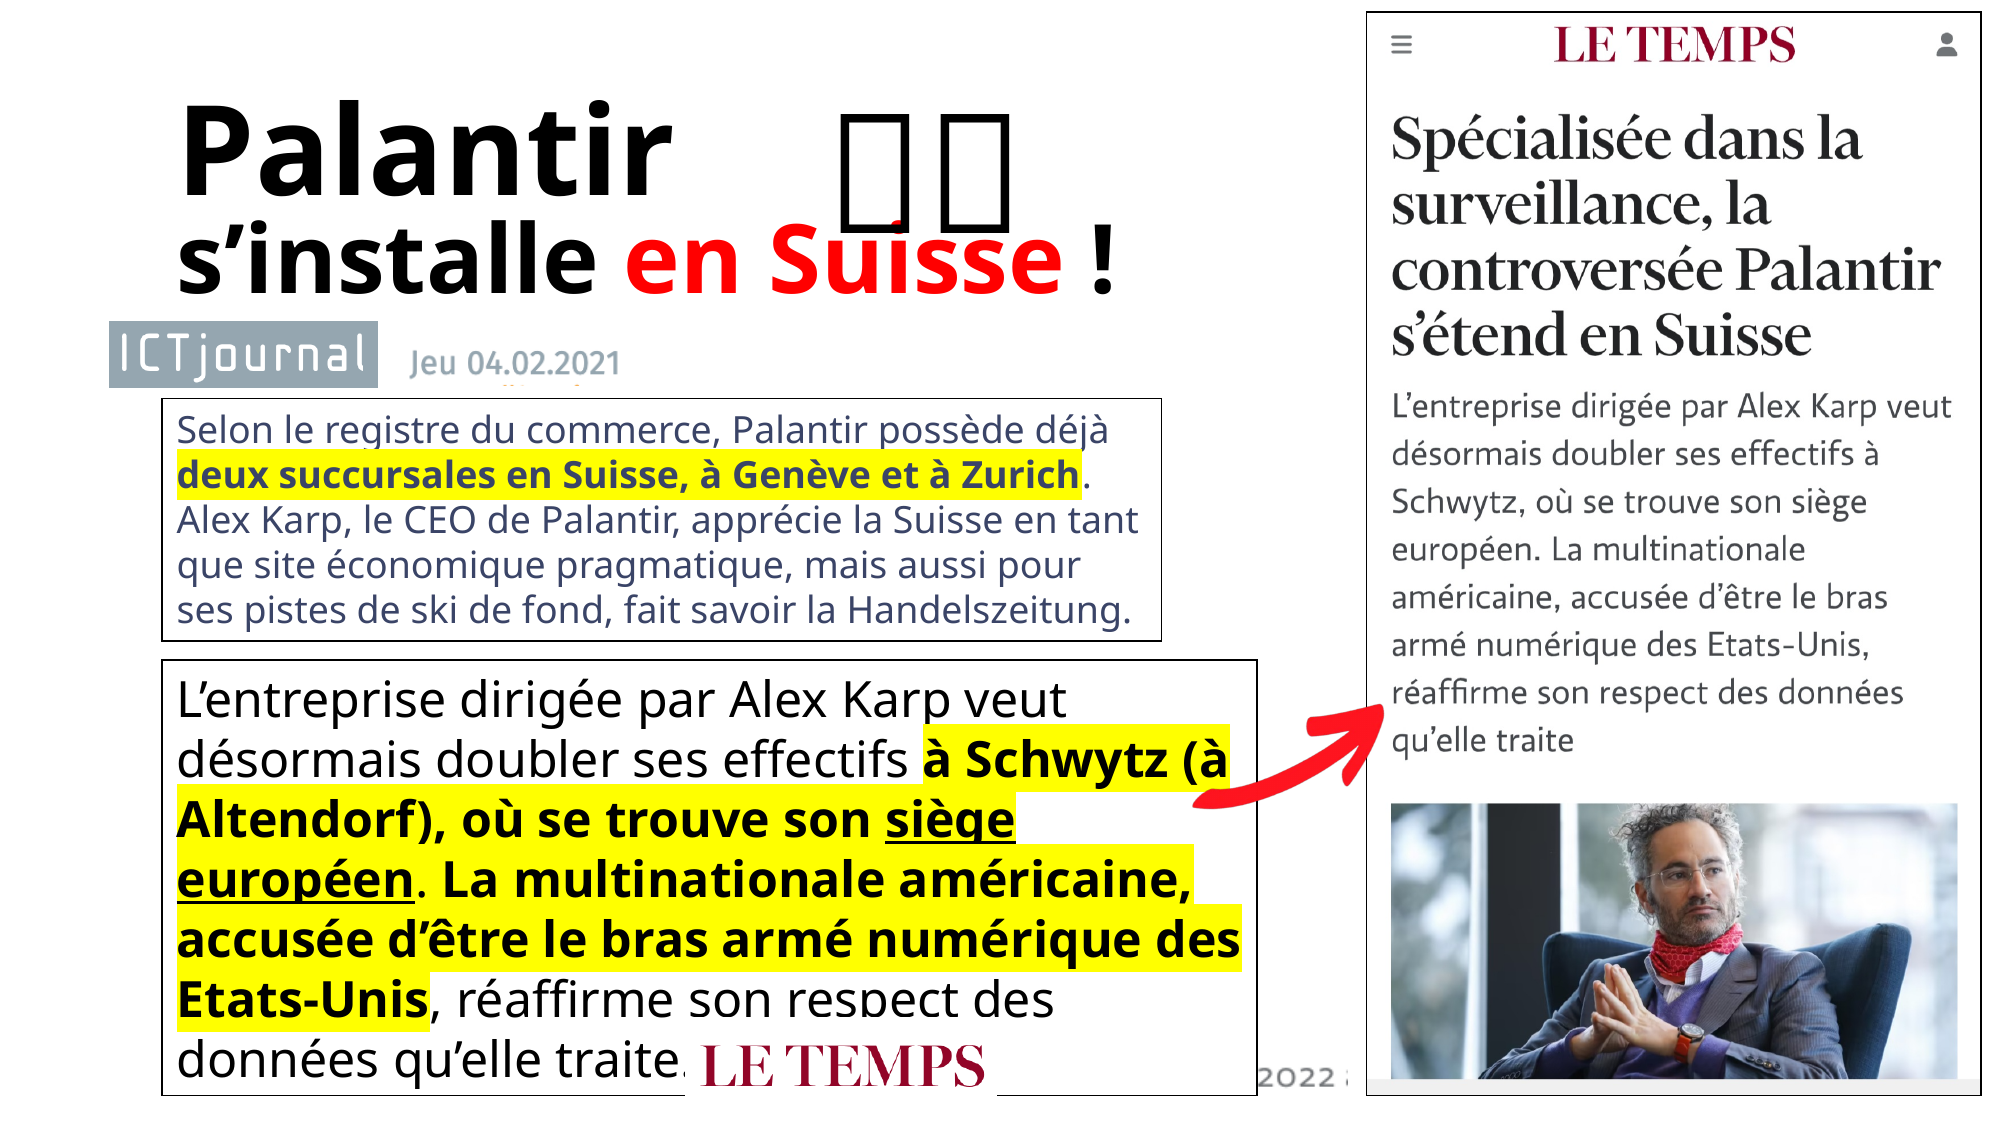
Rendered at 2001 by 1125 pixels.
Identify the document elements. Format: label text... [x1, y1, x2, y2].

picture [1084, 12, 1981, 1095]
picture [109, 321, 378, 388]
text_box Selon le registre du commerce, Palantir possède déjà deux succursales en Suisse, à Genève et à Zurich. Alex Karp, le CEO de Palantir, apprécie la Suisse en tant que site économique pragmatique, mais aussi pour ses pistes de ski de fond, fait savoir la Handelszeitung. [161, 398, 1162, 642]
picture [685, 1017, 1348, 1120]
text_box L’entreprise dirigée par Alex Karp veut désormais doubler ses effectifs à Schwytz (à Altendorf), où se trouve son siège européen. La multinationale américaine, accusée d’être le bras armé numérique des Etats-Unis, réaffirme son respect des données qu’elle traite. [161, 660, 1257, 1039]
text_box 🇨🇭 [810, 59, 1101, 277]
text_box Palantir s’installe en Suisse ! [161, 62, 1366, 349]
picture [397, 333, 627, 386]
